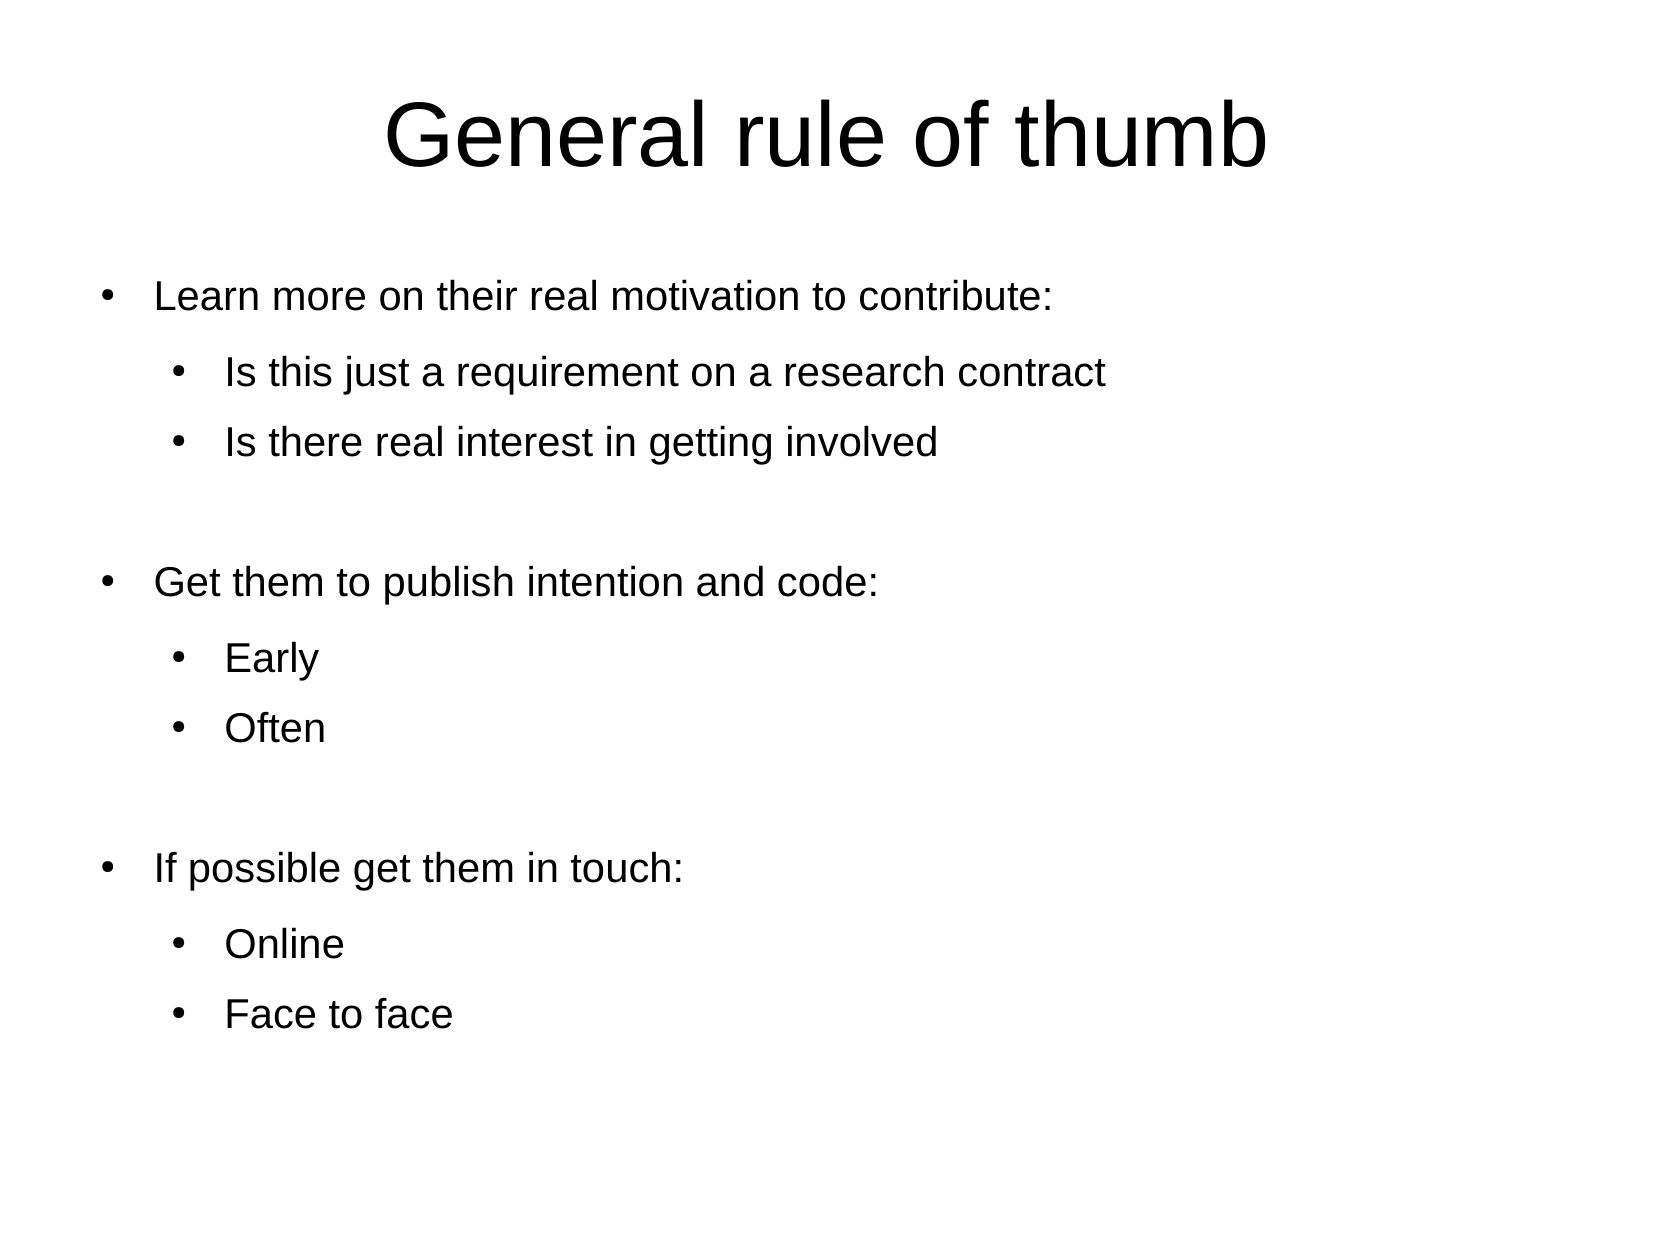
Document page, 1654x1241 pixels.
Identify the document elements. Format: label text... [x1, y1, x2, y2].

list Learn more on their real motivation to contribute: Is this just a requirement on a research contract Is there real interest in getting involved Get them to publish intention and code: Early Often If possible get them in touch: Online Face to face [82, 272, 1571, 1091]
title General rule of thumb [82, 39, 1571, 232]
